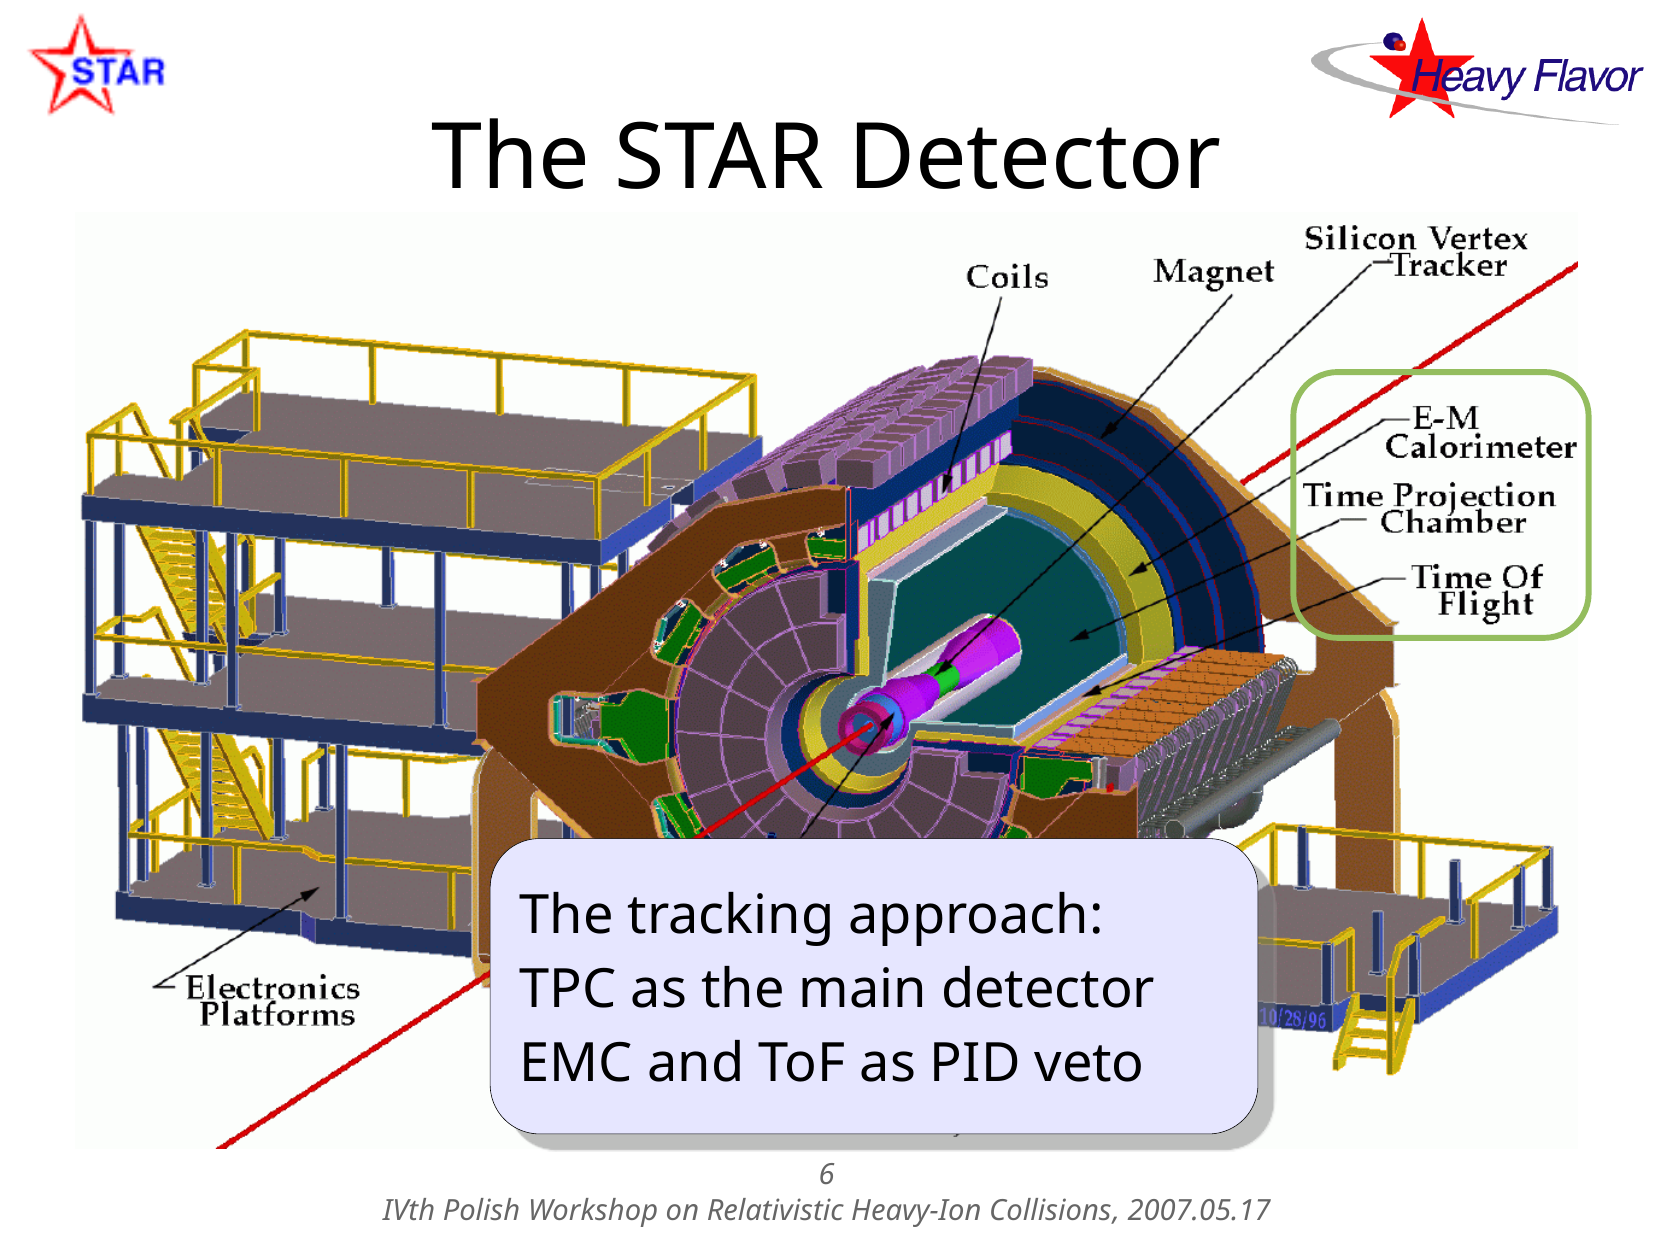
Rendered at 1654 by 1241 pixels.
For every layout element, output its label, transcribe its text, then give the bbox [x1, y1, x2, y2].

picture [5, 0, 195, 142]
picture [75, 212, 1578, 1149]
picture [1297, 376, 1578, 634]
picture [1311, 17, 1651, 125]
text_box The tracking approach: TPC as the main detector EMC and ToF as PID veto [490, 838, 1258, 1134]
title The STAR Detector [82, 49, 1571, 212]
